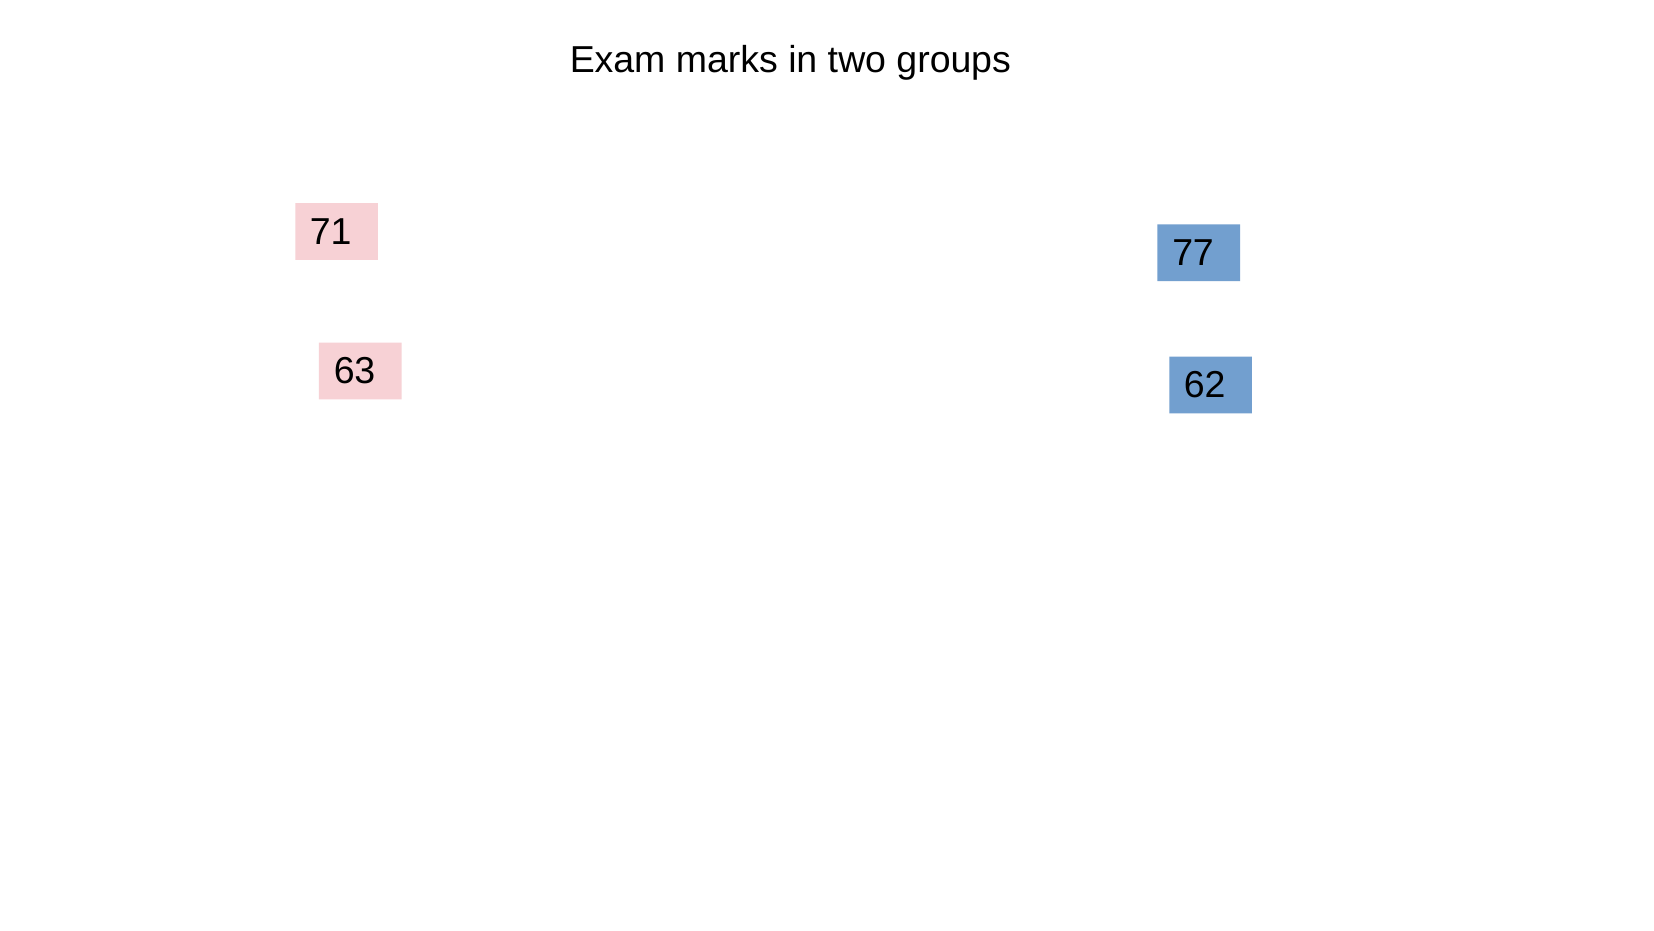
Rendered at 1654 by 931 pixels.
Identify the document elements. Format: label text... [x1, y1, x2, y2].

text_box 71 [295, 203, 378, 260]
text_box 77 [1157, 224, 1241, 282]
text_box 62 [1169, 356, 1252, 414]
text_box 63 [318, 342, 402, 400]
text_box Exam marks in two groups [555, 31, 1087, 88]
